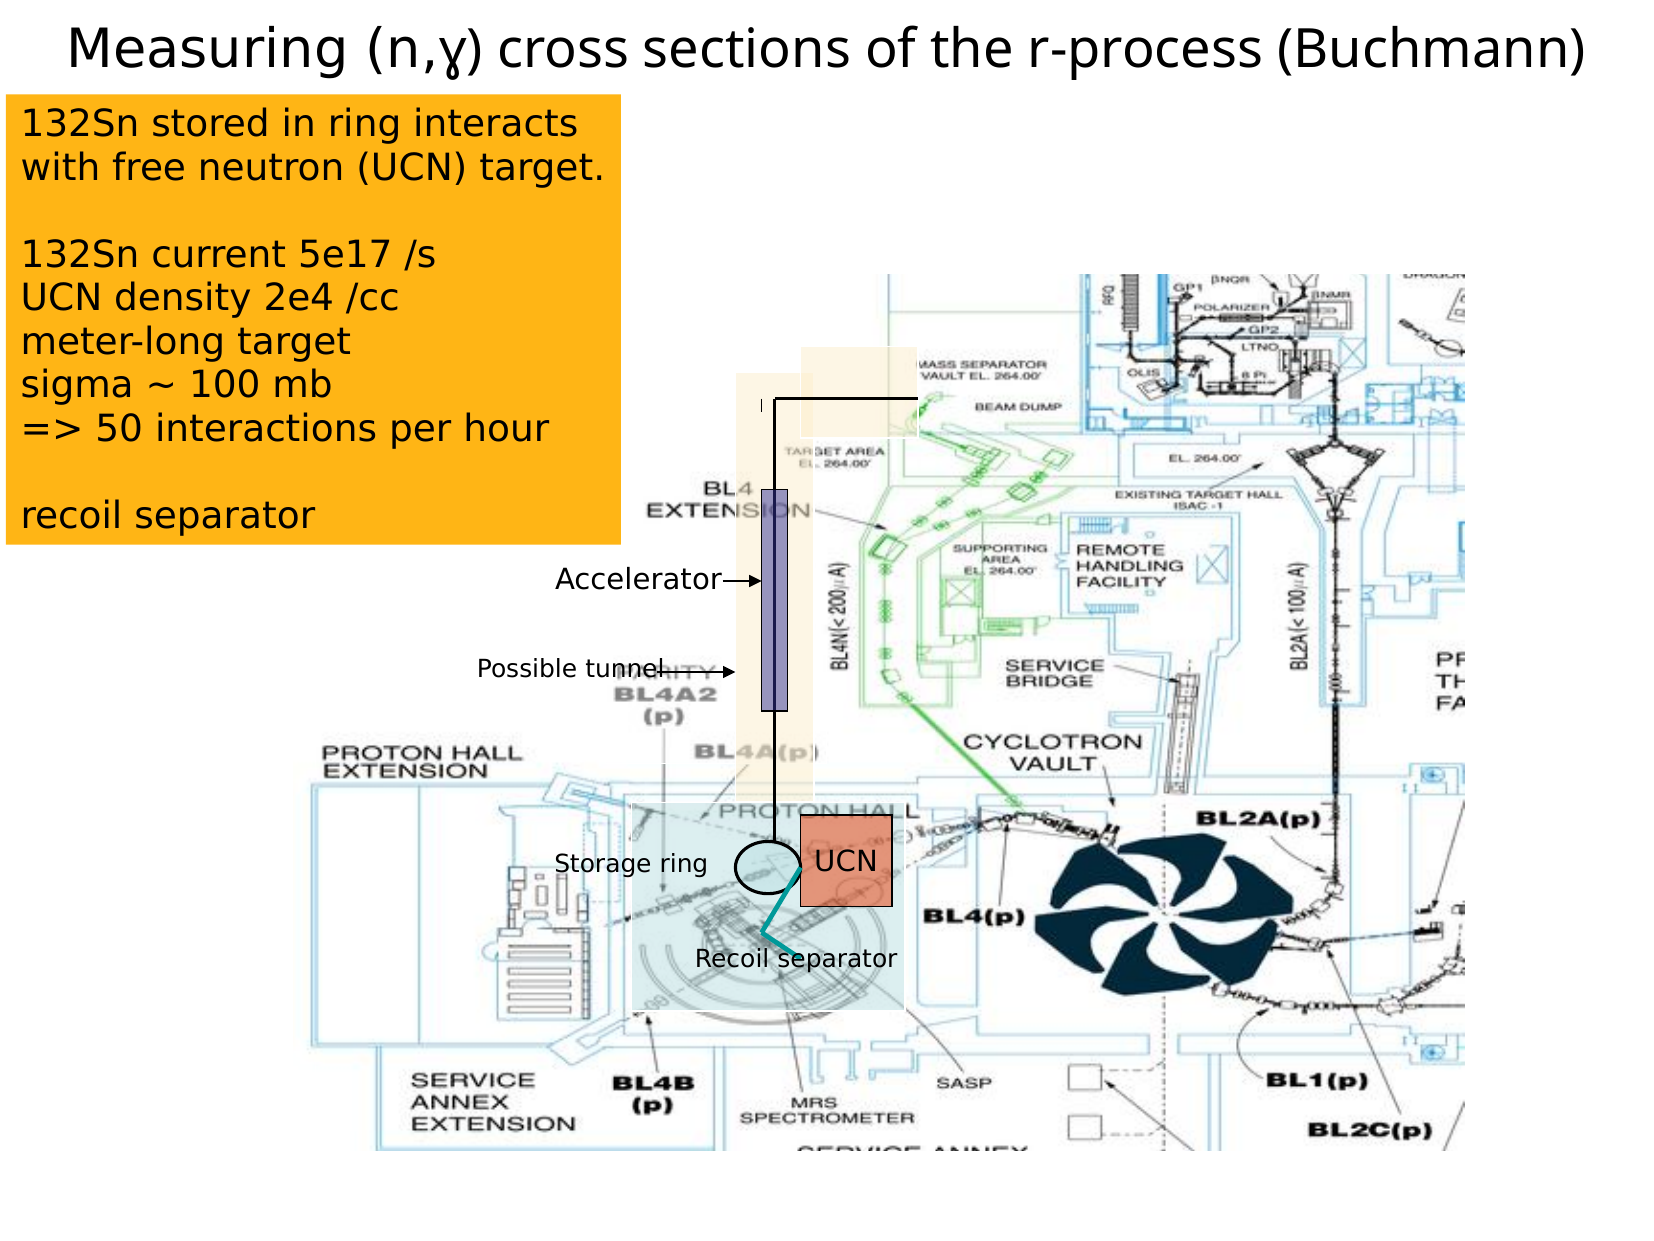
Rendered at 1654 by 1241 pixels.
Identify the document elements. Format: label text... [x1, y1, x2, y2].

text_box UCN [800, 815, 892, 907]
title Measuring (n,ɣ) cross sections of the r-process (Buchmann) [0, 0, 1654, 151]
text_box Recoil separator [679, 936, 913, 982]
text_box Accelerator [540, 554, 762, 605]
text_box 132Sn stored in ring interacts with free neutron (UCN) target. 132Sn current 5e17 /s UCN density 2e4 /cc meter-long target sigma ~ 100 mb => 50 interactions per hour recoil separator [5, 94, 609, 545]
text_box Storage ring [539, 841, 724, 887]
picture [292, 273, 1465, 1152]
text_box [605, 346, 919, 1011]
text_box Possible tunnel [462, 646, 761, 691]
